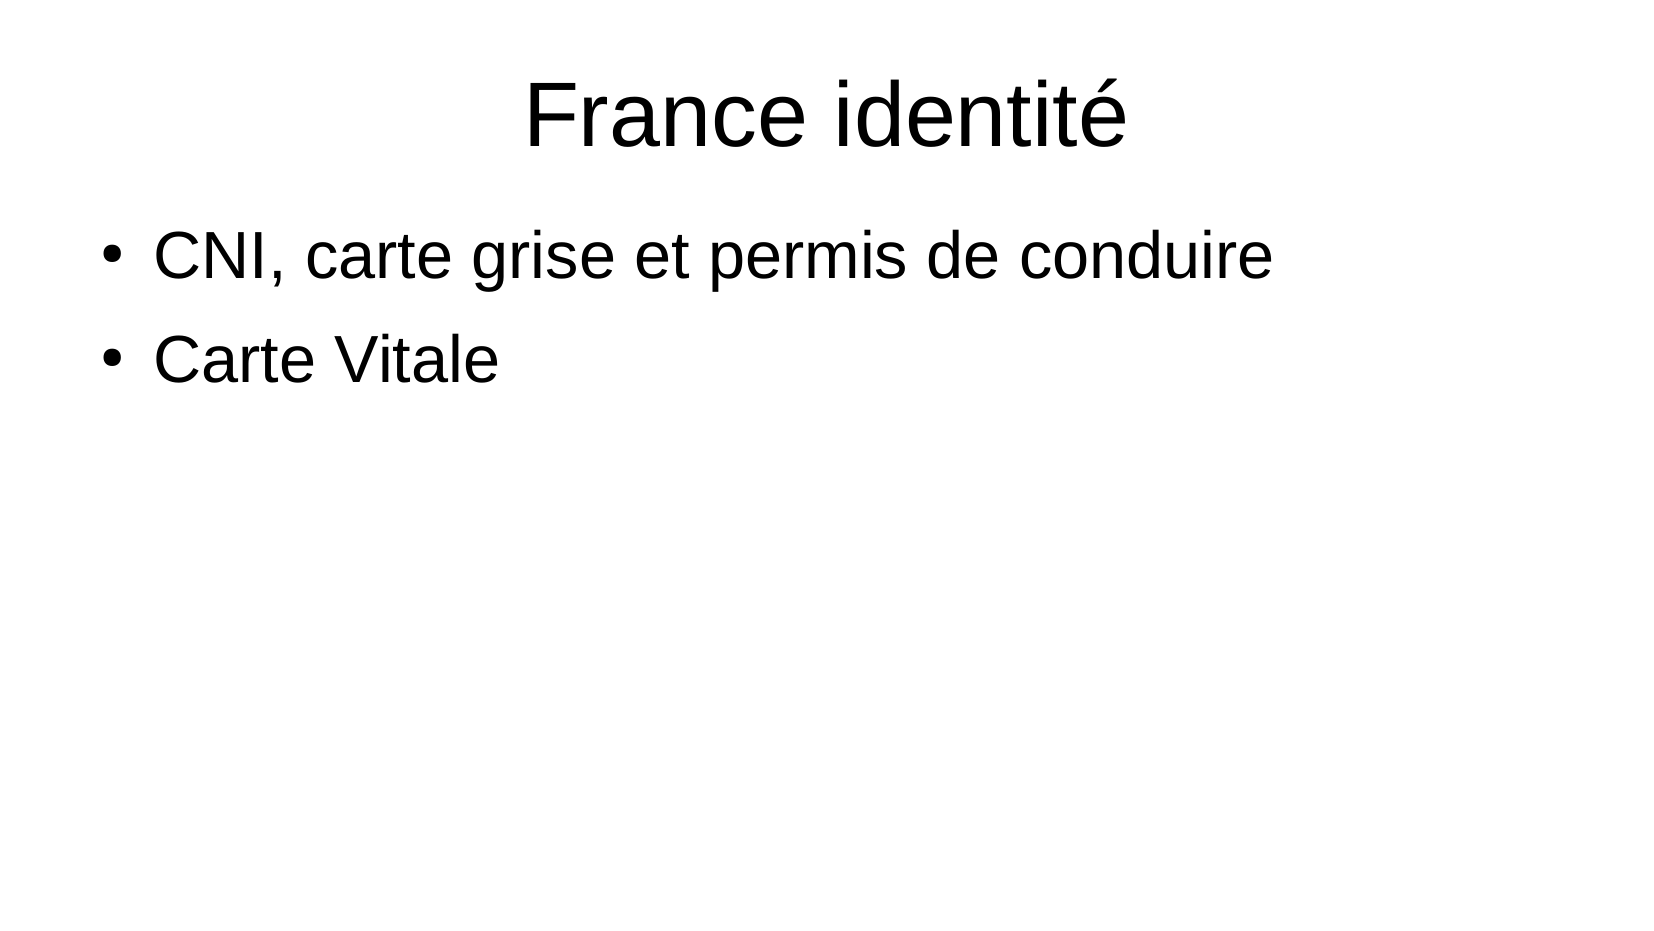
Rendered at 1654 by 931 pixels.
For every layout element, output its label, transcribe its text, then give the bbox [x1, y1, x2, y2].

list CNI, carte grise et permis de conduire Carte Vitale [82, 217, 1571, 758]
title France identité [82, 37, 1571, 193]
